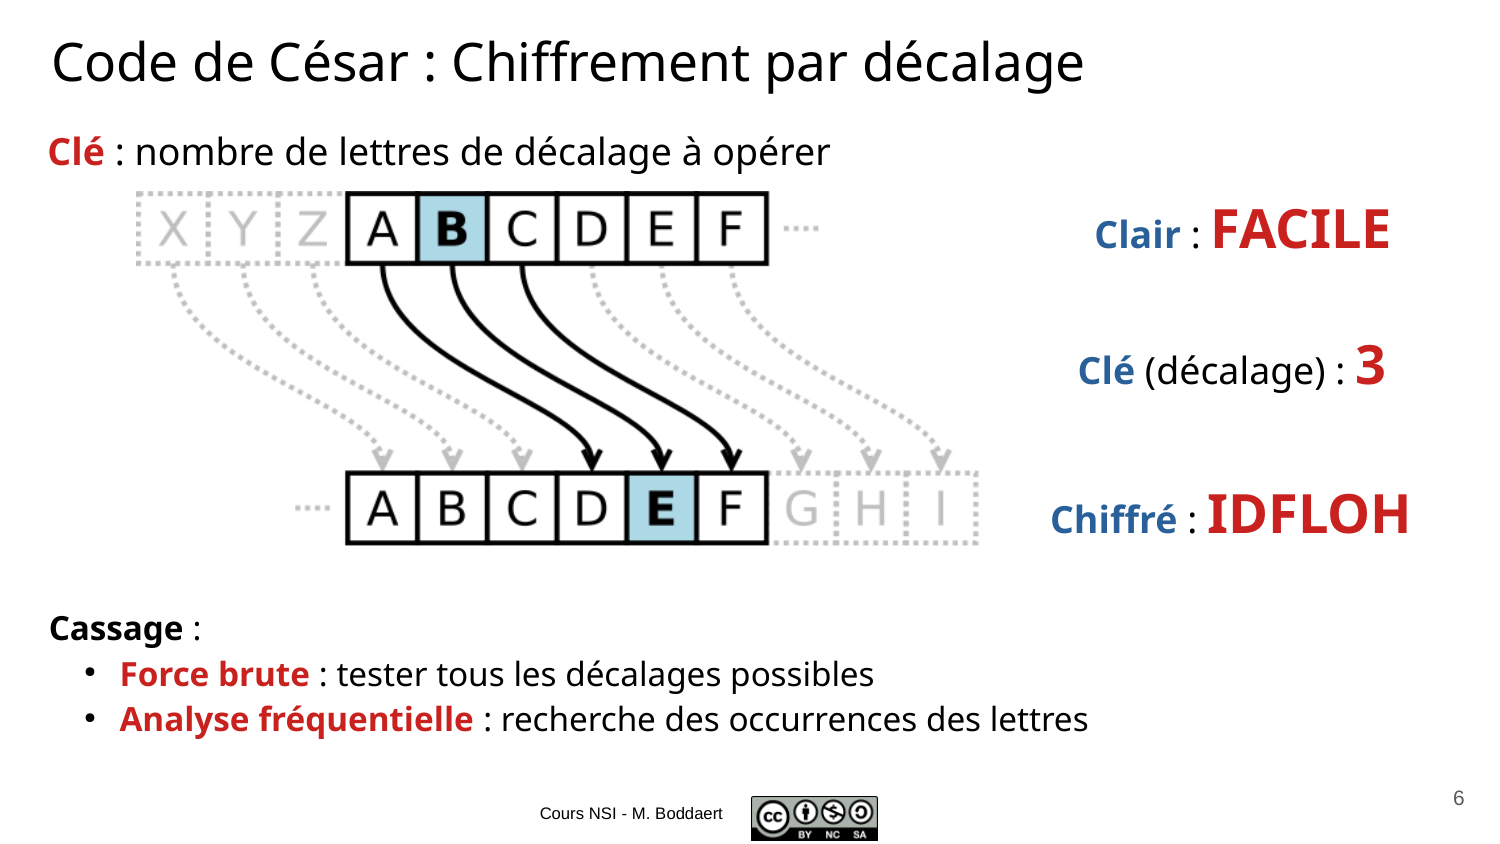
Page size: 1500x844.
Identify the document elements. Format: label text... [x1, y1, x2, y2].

text_box Cassage : Force brute : tester tous les décalages possibles Analyse fréquentielle : recherche des occurrences des lettres [33, 597, 1070, 739]
text_box Clé : nombre de lettres de décalage à opérer [32, 120, 1480, 296]
text_box Clé (décalage) : 3 [1062, 318, 1418, 441]
picture [751, 796, 878, 841]
slide_number <numéro> [1389, 764, 1480, 830]
text_box Chiffré : IDFLOH [1035, 468, 1438, 547]
title Code de César : Chiffrement par décalage [51, 13, 1449, 108]
picture [136, 191, 979, 548]
text_box Clair : FACILE [1079, 183, 1424, 272]
